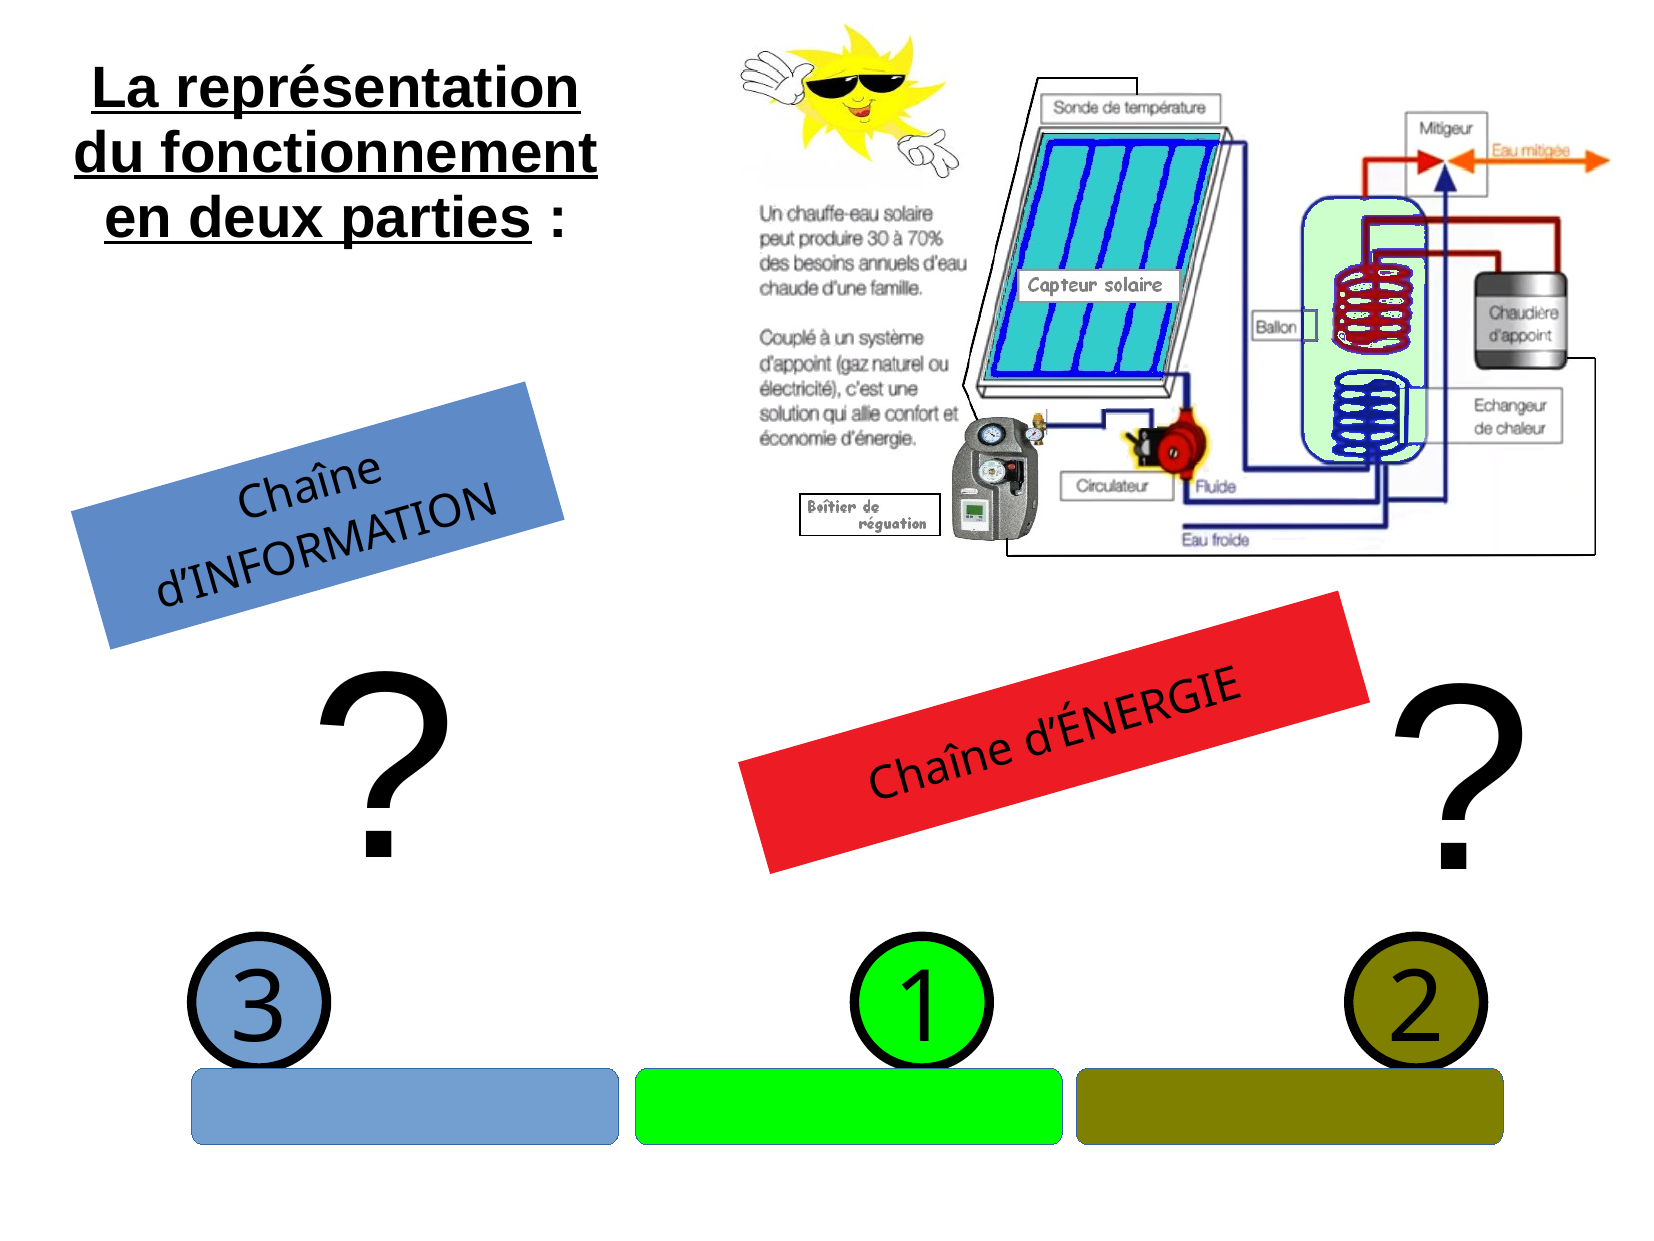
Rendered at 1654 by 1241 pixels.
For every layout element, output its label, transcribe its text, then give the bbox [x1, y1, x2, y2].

text_box 2 [1348, 936, 1484, 1068]
text_box [1076, 1068, 1504, 1145]
text_box [635, 1068, 1063, 1145]
text_box ? [1370, 620, 1619, 934]
picture [720, 23, 1619, 562]
text_box ? [295, 608, 544, 922]
text_box Chaîne d’INFORMATION [70, 381, 565, 650]
text_box 3 [191, 936, 327, 1068]
text_box La représentation du fonctionnement en deux parties : [59, 47, 626, 272]
text_box [191, 1068, 619, 1145]
text_box Chaîne d’ÉNERGIE [738, 590, 1370, 875]
text_box 1 [854, 936, 990, 1068]
